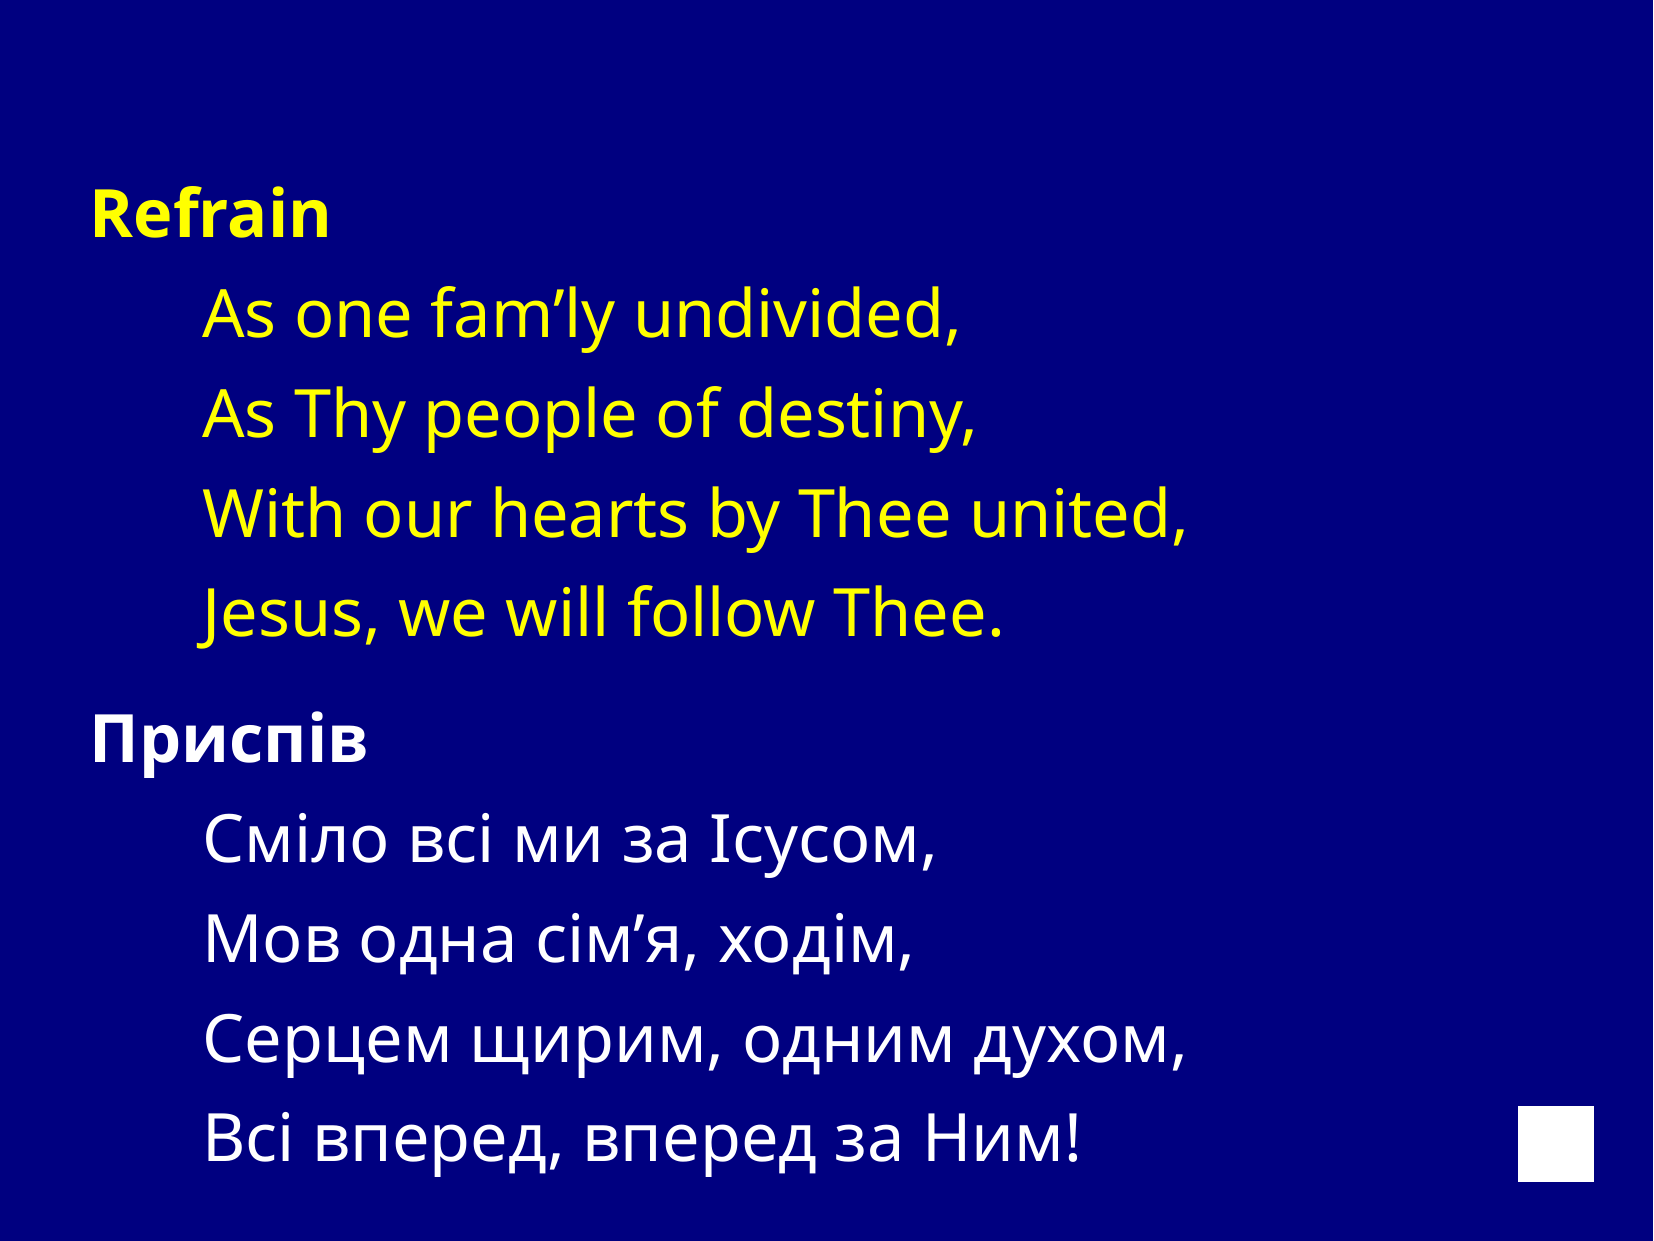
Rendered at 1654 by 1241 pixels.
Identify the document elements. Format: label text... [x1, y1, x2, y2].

text_box [1518, 1106, 1594, 1182]
text_box Refrain As one fam’ly undivided, As Thy people of destiny, With our hearts by Thee united, Jesus, we will follow Thee. [75, 150, 1576, 638]
text_box Приспів Сміло всі ми за Ісусом, Мов одна сім’я, ходім, Серцем щирим, одним духом, Всі вперед, вперед за Ним! [75, 675, 1576, 1163]
